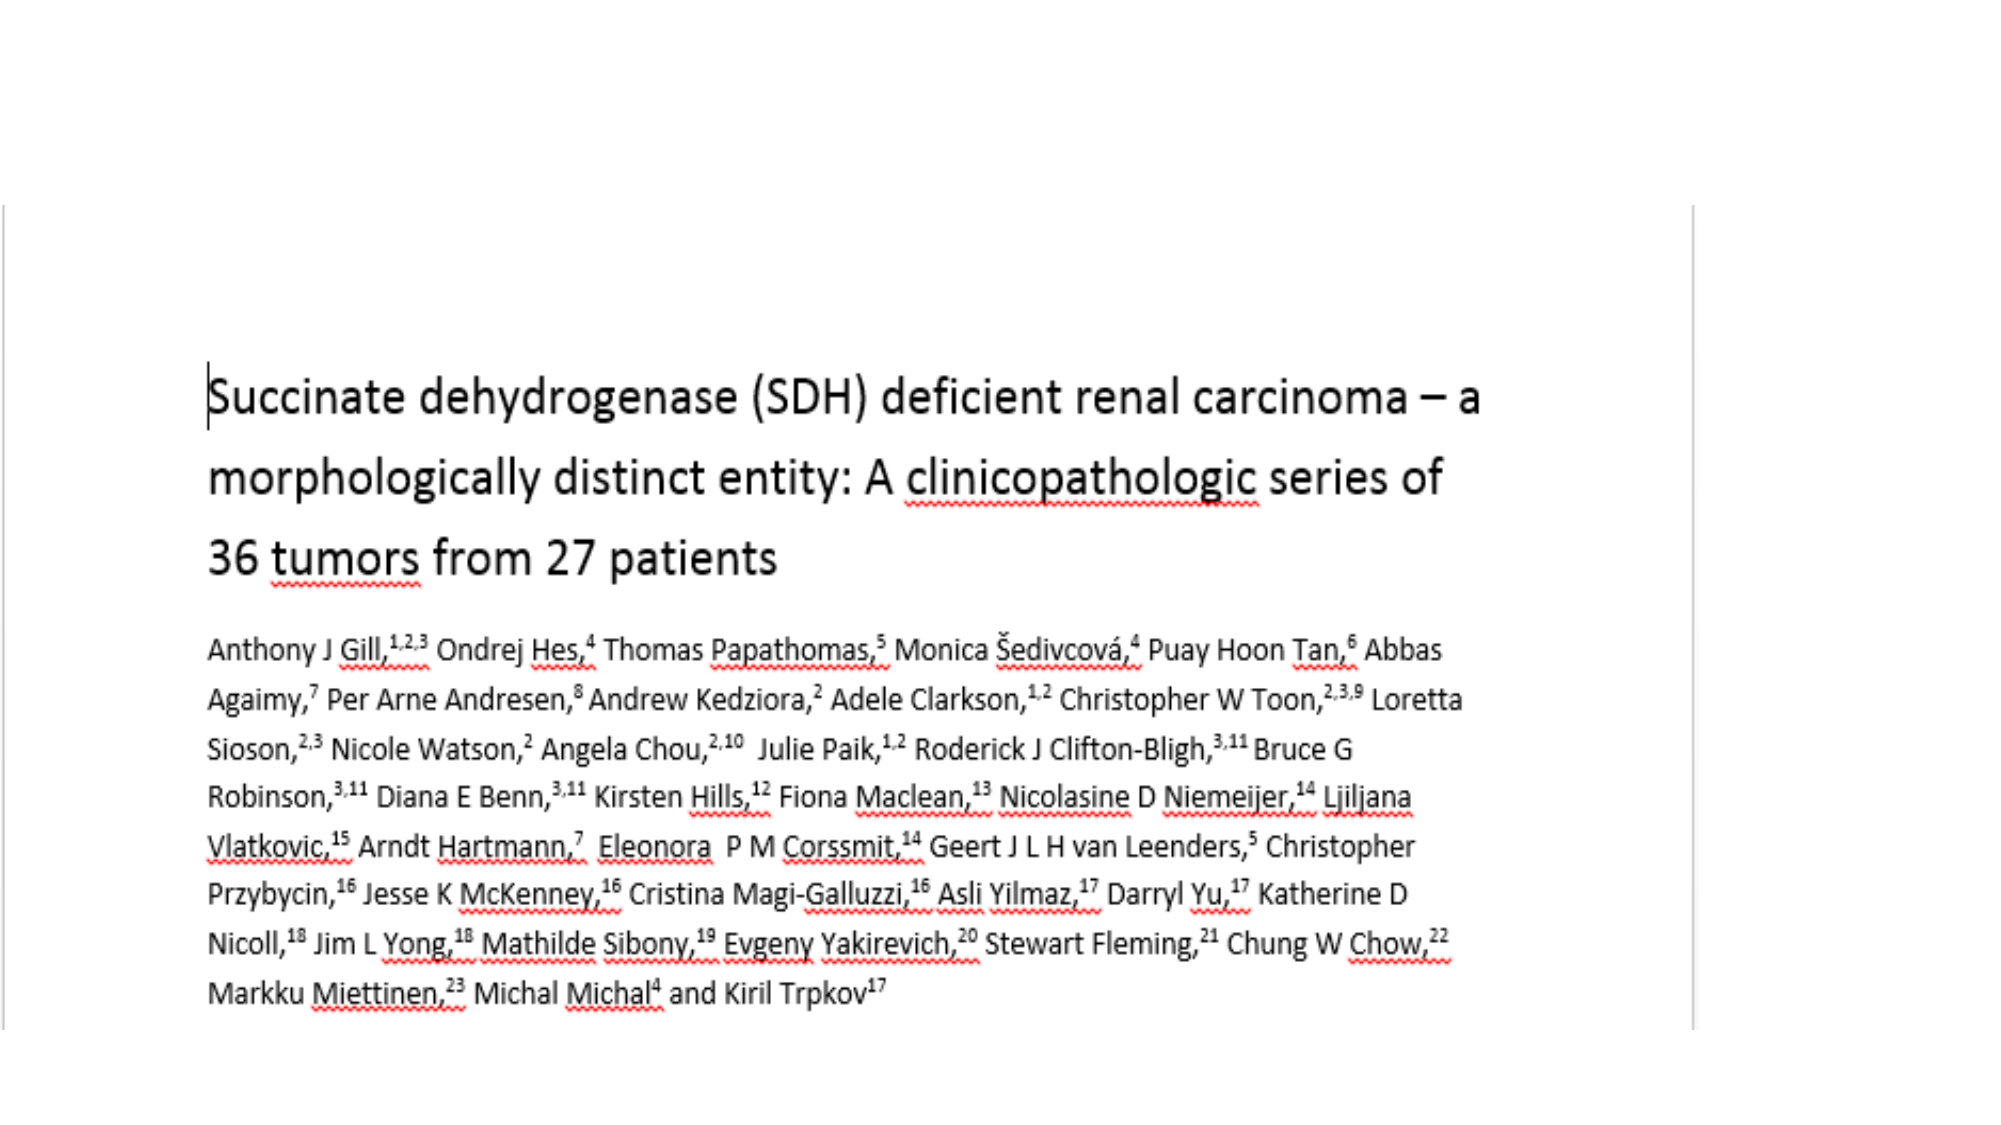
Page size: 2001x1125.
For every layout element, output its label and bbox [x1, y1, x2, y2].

picture [0, 205, 1699, 1030]
